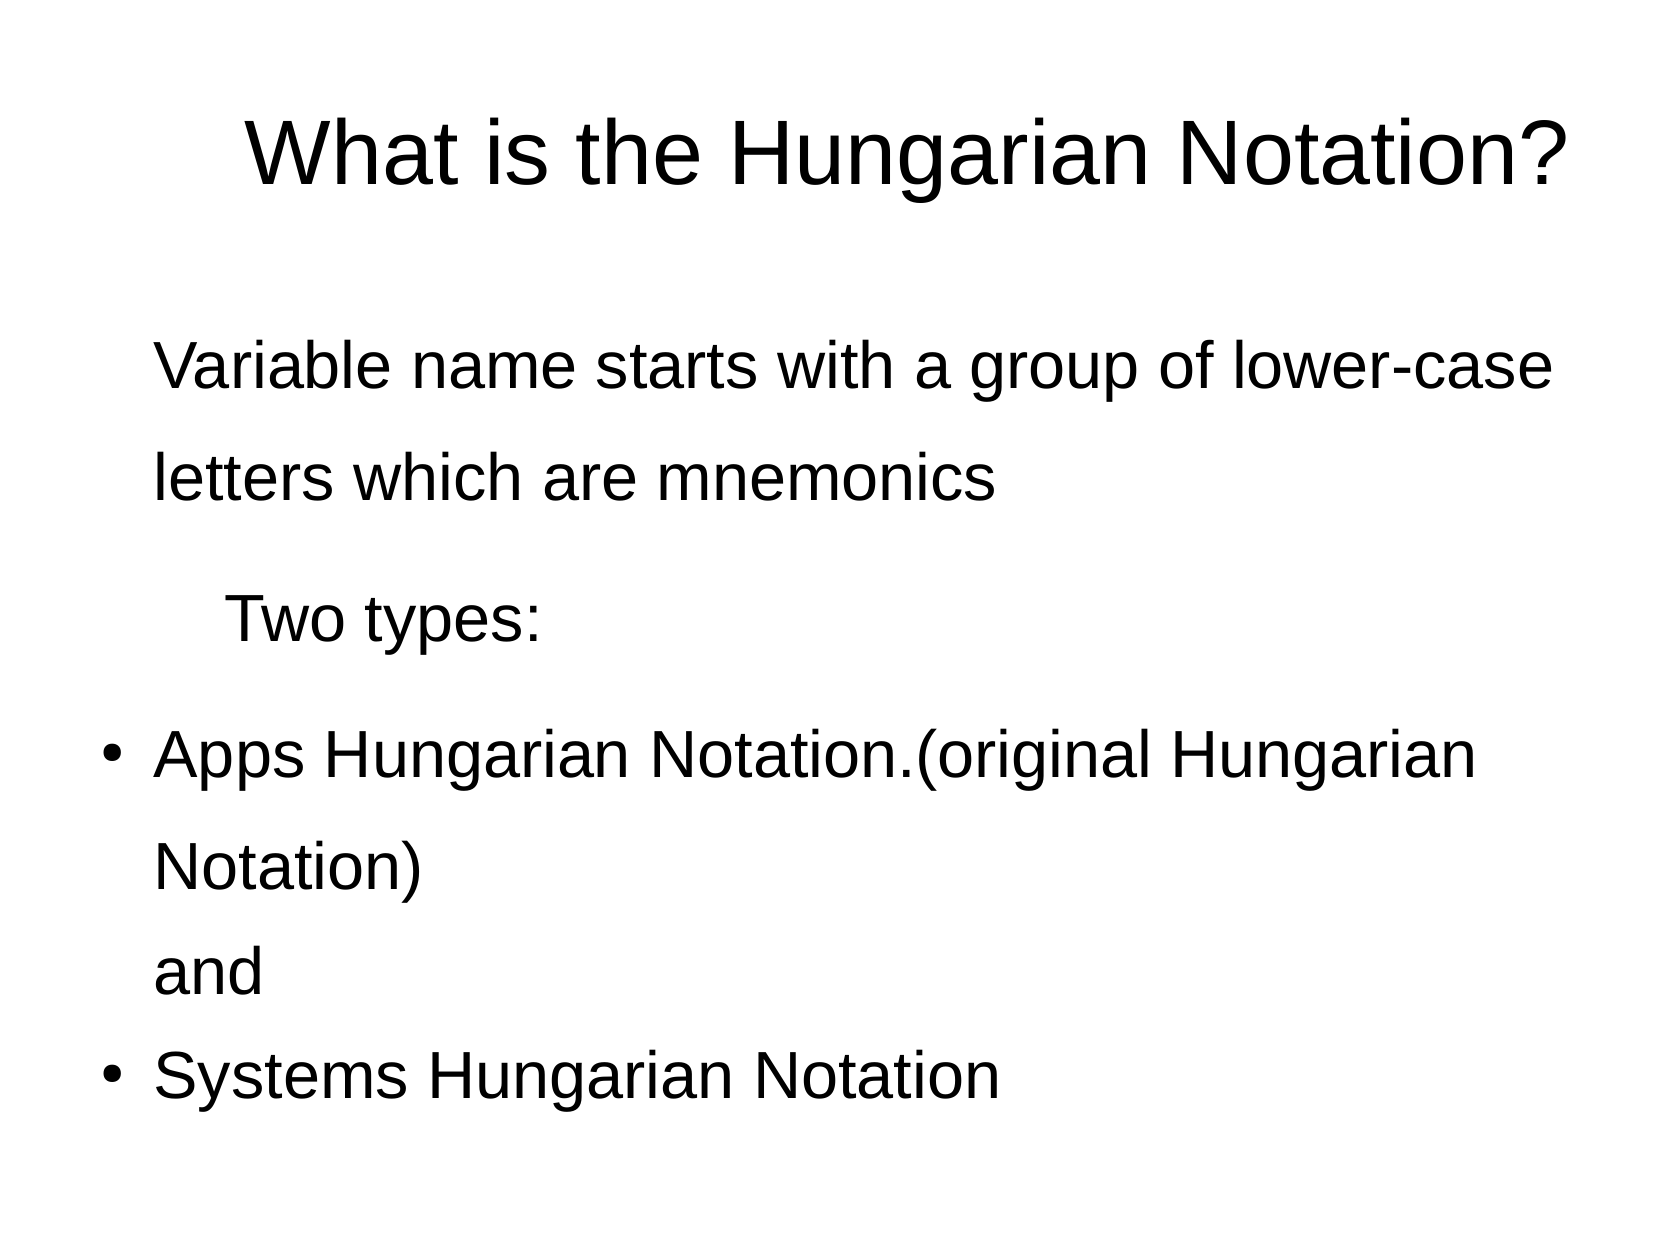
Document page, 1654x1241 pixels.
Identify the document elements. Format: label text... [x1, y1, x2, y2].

list Variable name starts with a group of lower-case letters which are mnemonics Two types: Apps Hungarian Notation.(original Hungarian Notation) and Systems Hungarian Notation [82, 290, 1571, 1109]
title What is the Hungarian Notation? [82, 49, 1571, 257]
